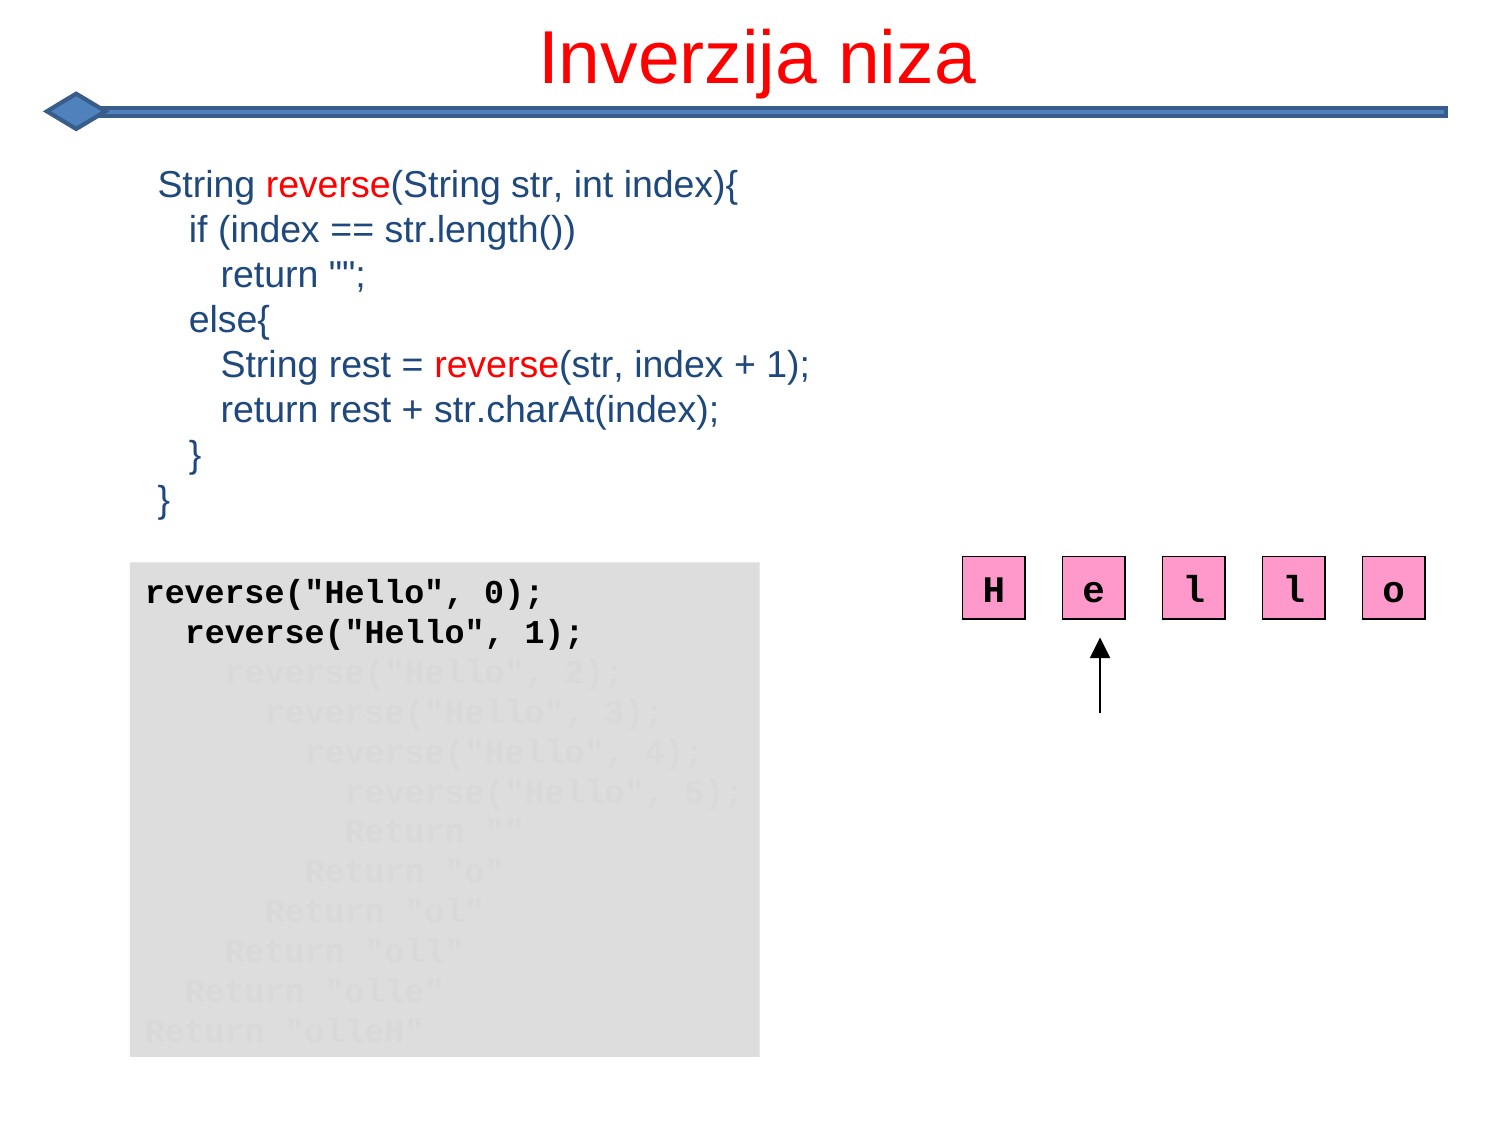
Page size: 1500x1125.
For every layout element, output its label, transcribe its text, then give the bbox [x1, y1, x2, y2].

text_box l [1262, 556, 1325, 620]
text_box H [962, 556, 1025, 620]
text_box e [1062, 556, 1126, 620]
text_box o [1362, 556, 1426, 620]
text_box reverse("Hello", 0); reverse("Hello", 1); reverse("Hello", 2); reverse("Hello", 3); reverse("Hello", 4); reverse("Hello", 5); Return "" Return "o" Return "ol" Return "oll" Return "olle" Return "olleH" [129, 562, 760, 1057]
title Inverzija niza [82, 0, 1433, 108]
text_box String reverse(String str, int index){ if (index == str.length()) return ""; else{ String rest = reverse(str, index + 1); return rest + str.charAt(index); } } [142, 152, 826, 528]
text_box l [1162, 556, 1225, 620]
